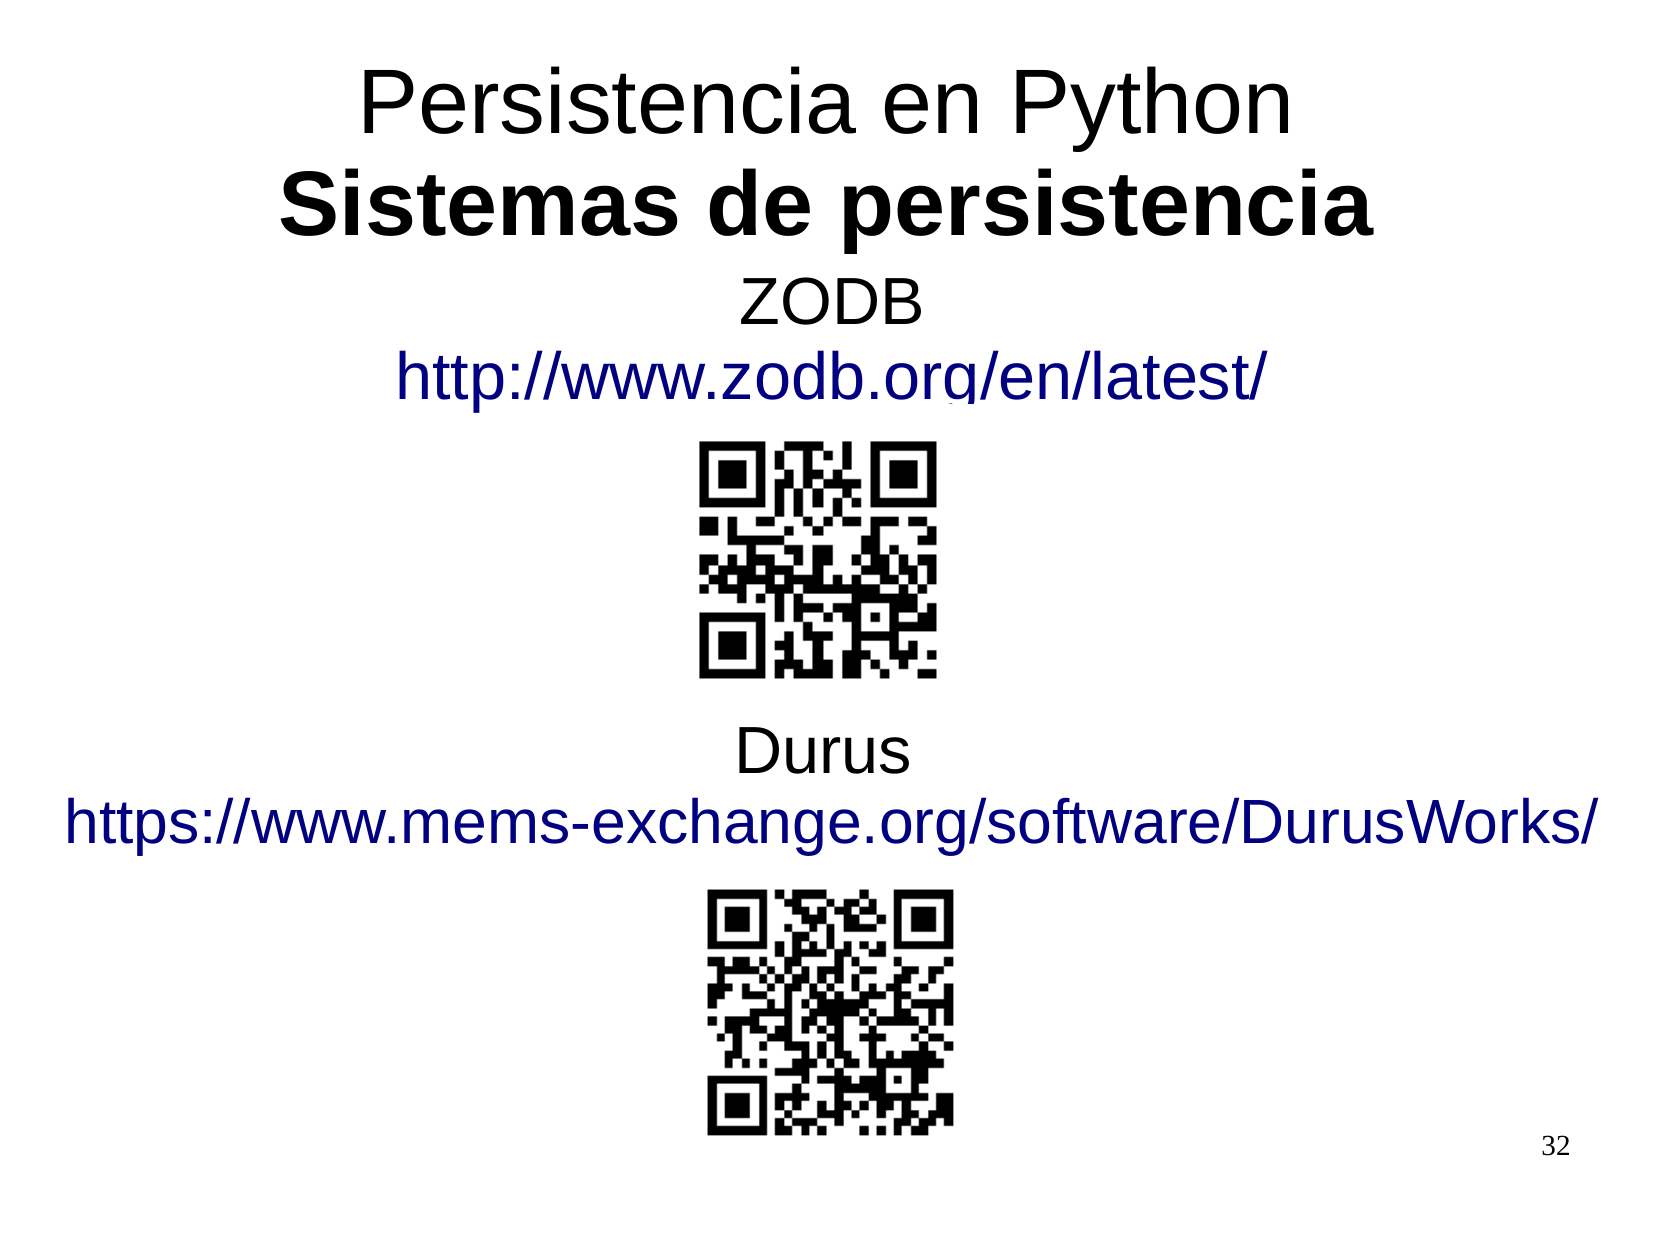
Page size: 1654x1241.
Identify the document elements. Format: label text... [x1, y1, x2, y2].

text_box [82, 49, 1571, 1010]
subtitle ZODB http://www.zodb.org/en/latest/ Durus https://www.mems-exchange.org/software/DurusWorks/ [30, 255, 1636, 1216]
picture [662, 404, 976, 718]
picture [675, 857, 988, 1171]
